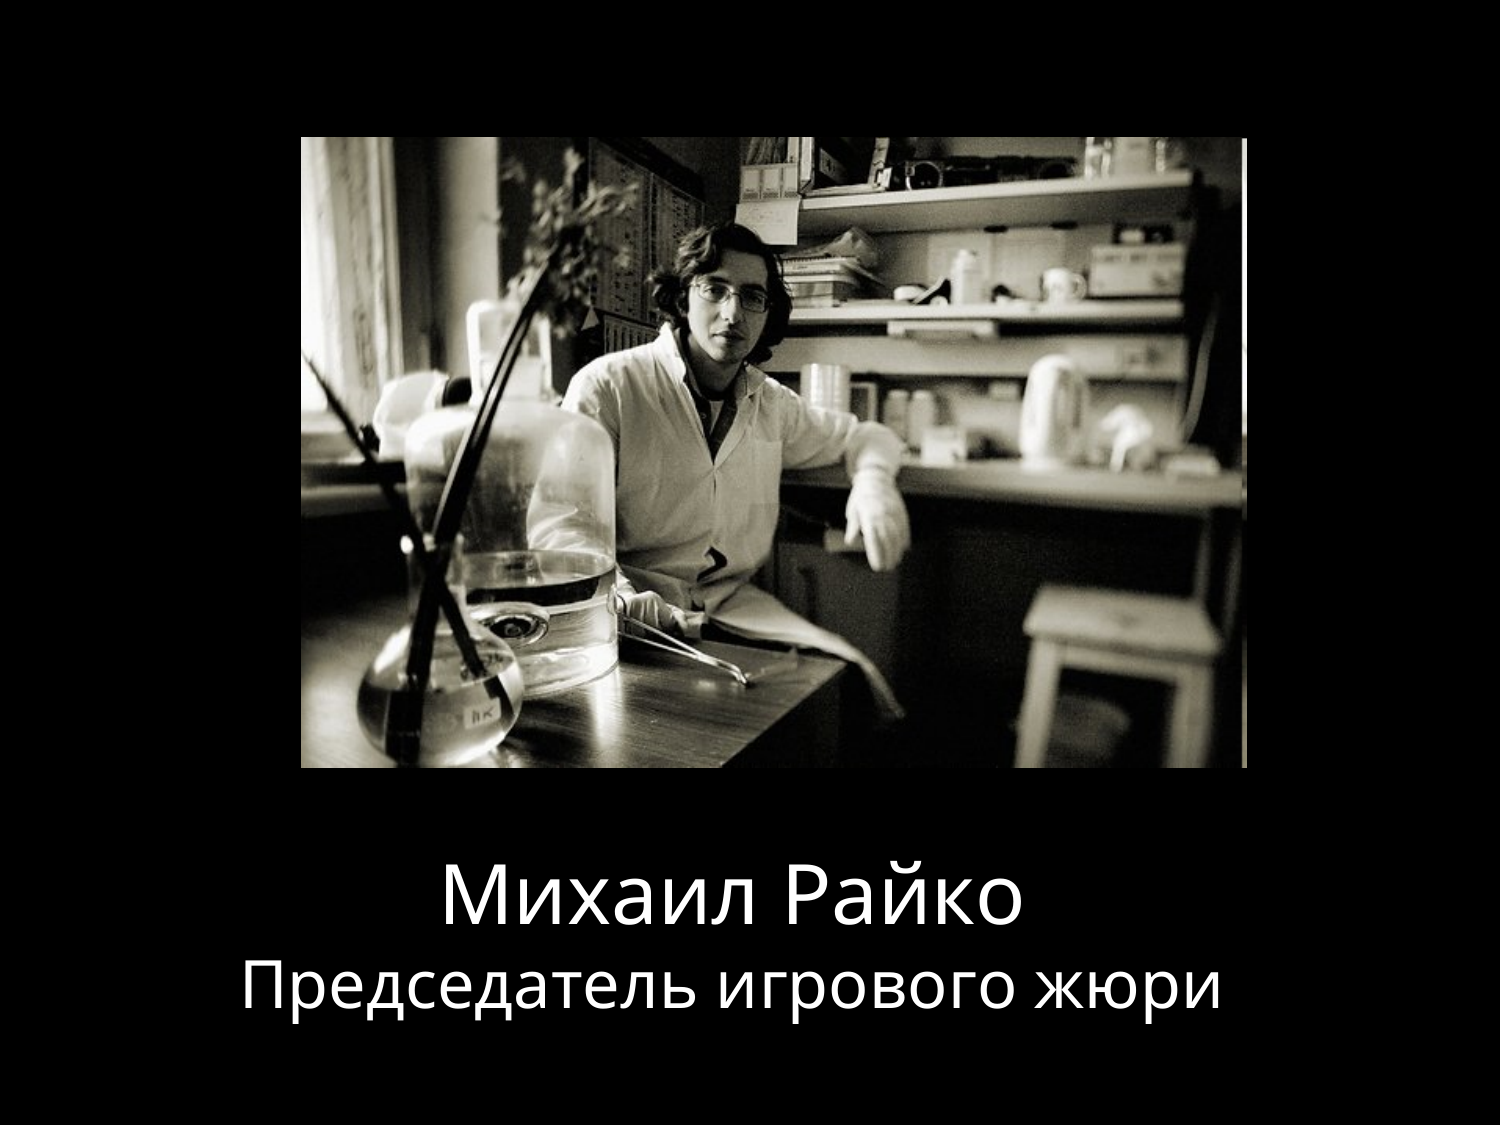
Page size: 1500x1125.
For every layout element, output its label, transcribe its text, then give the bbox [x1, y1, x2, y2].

picture [301, 137, 1247, 768]
text_box Михаил Райко Председатель игрового жюри [224, 834, 1241, 1030]
